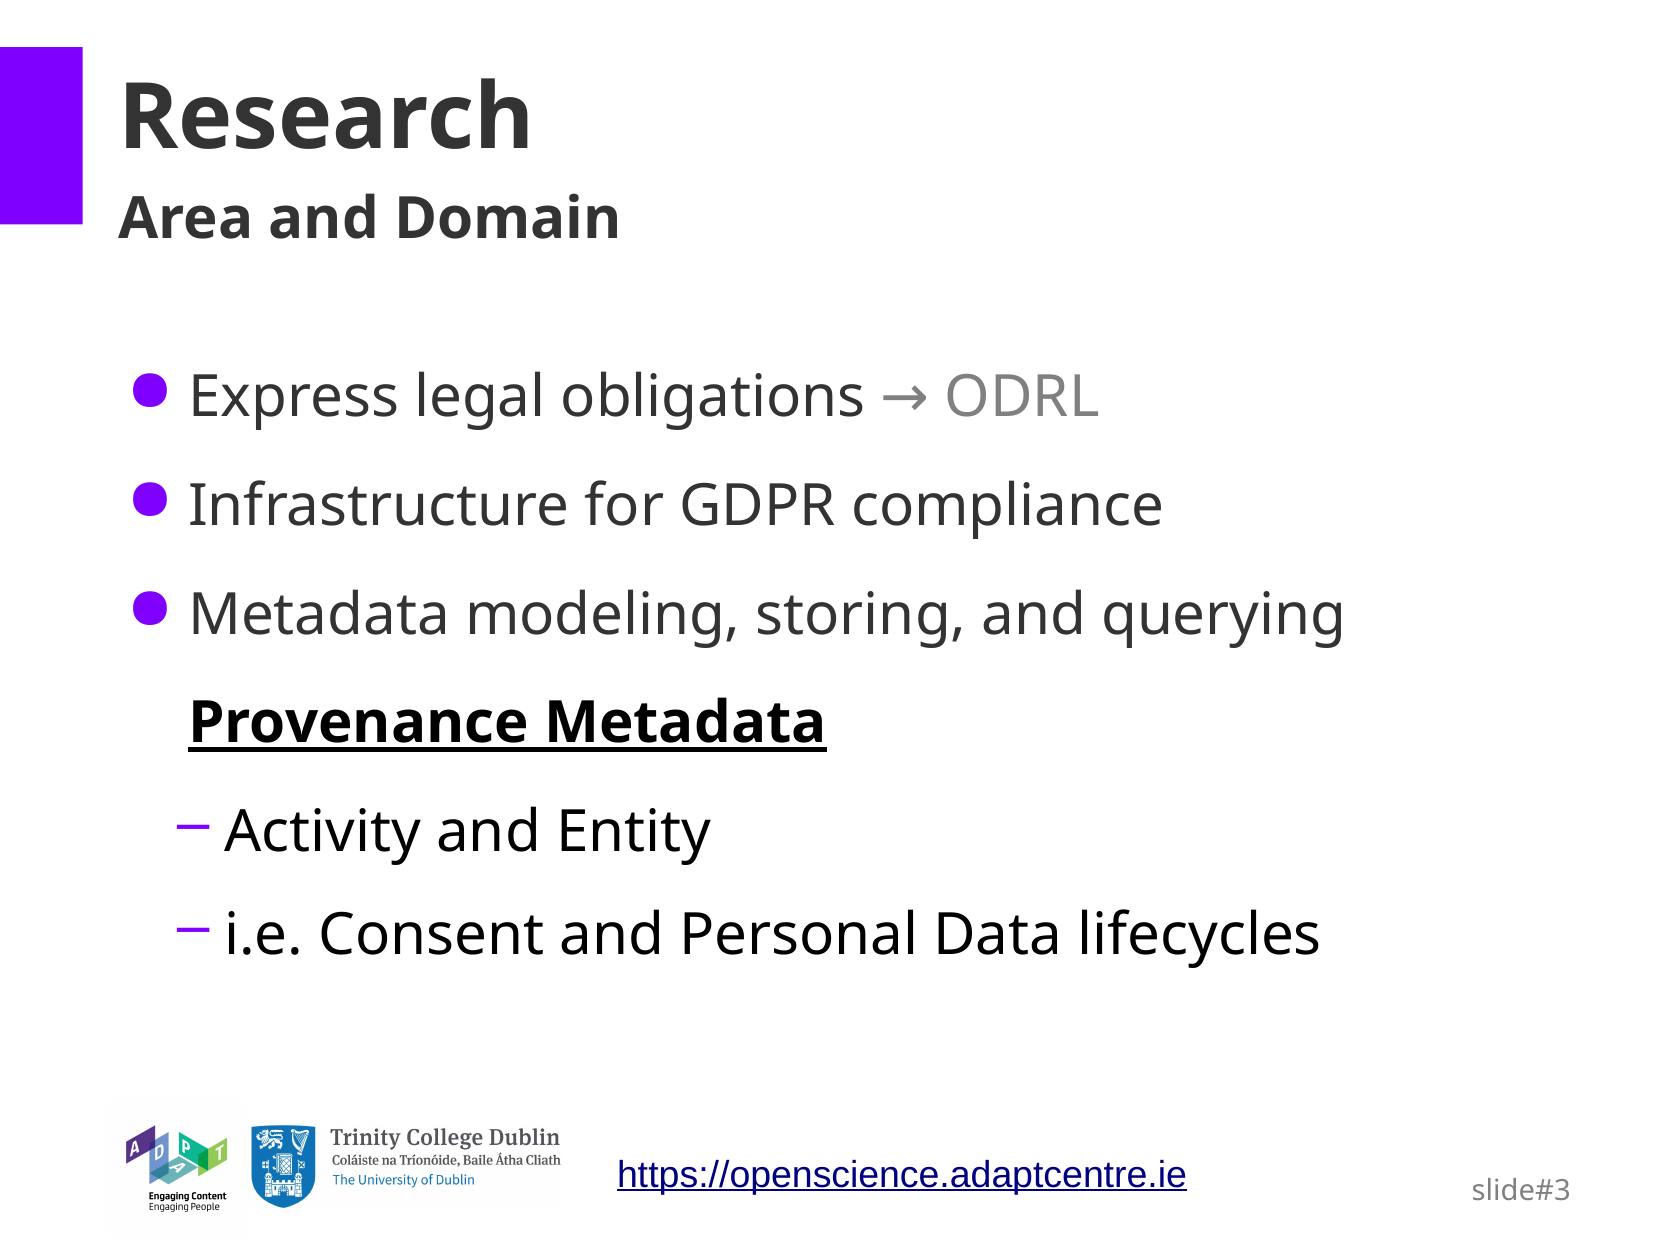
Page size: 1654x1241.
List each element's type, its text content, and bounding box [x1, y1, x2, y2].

list Express legal obligations → ODRL Infrastructure for GDPR compliance Metadata modeling, storing, and querying Provenance Metadata Activity and Entity i.e. Consent and Personal Data lifecycles [118, 354, 1536, 1074]
picture [248, 1122, 564, 1211]
picture [106, 1098, 247, 1239]
title Research Area and Domain [118, 49, 1571, 257]
